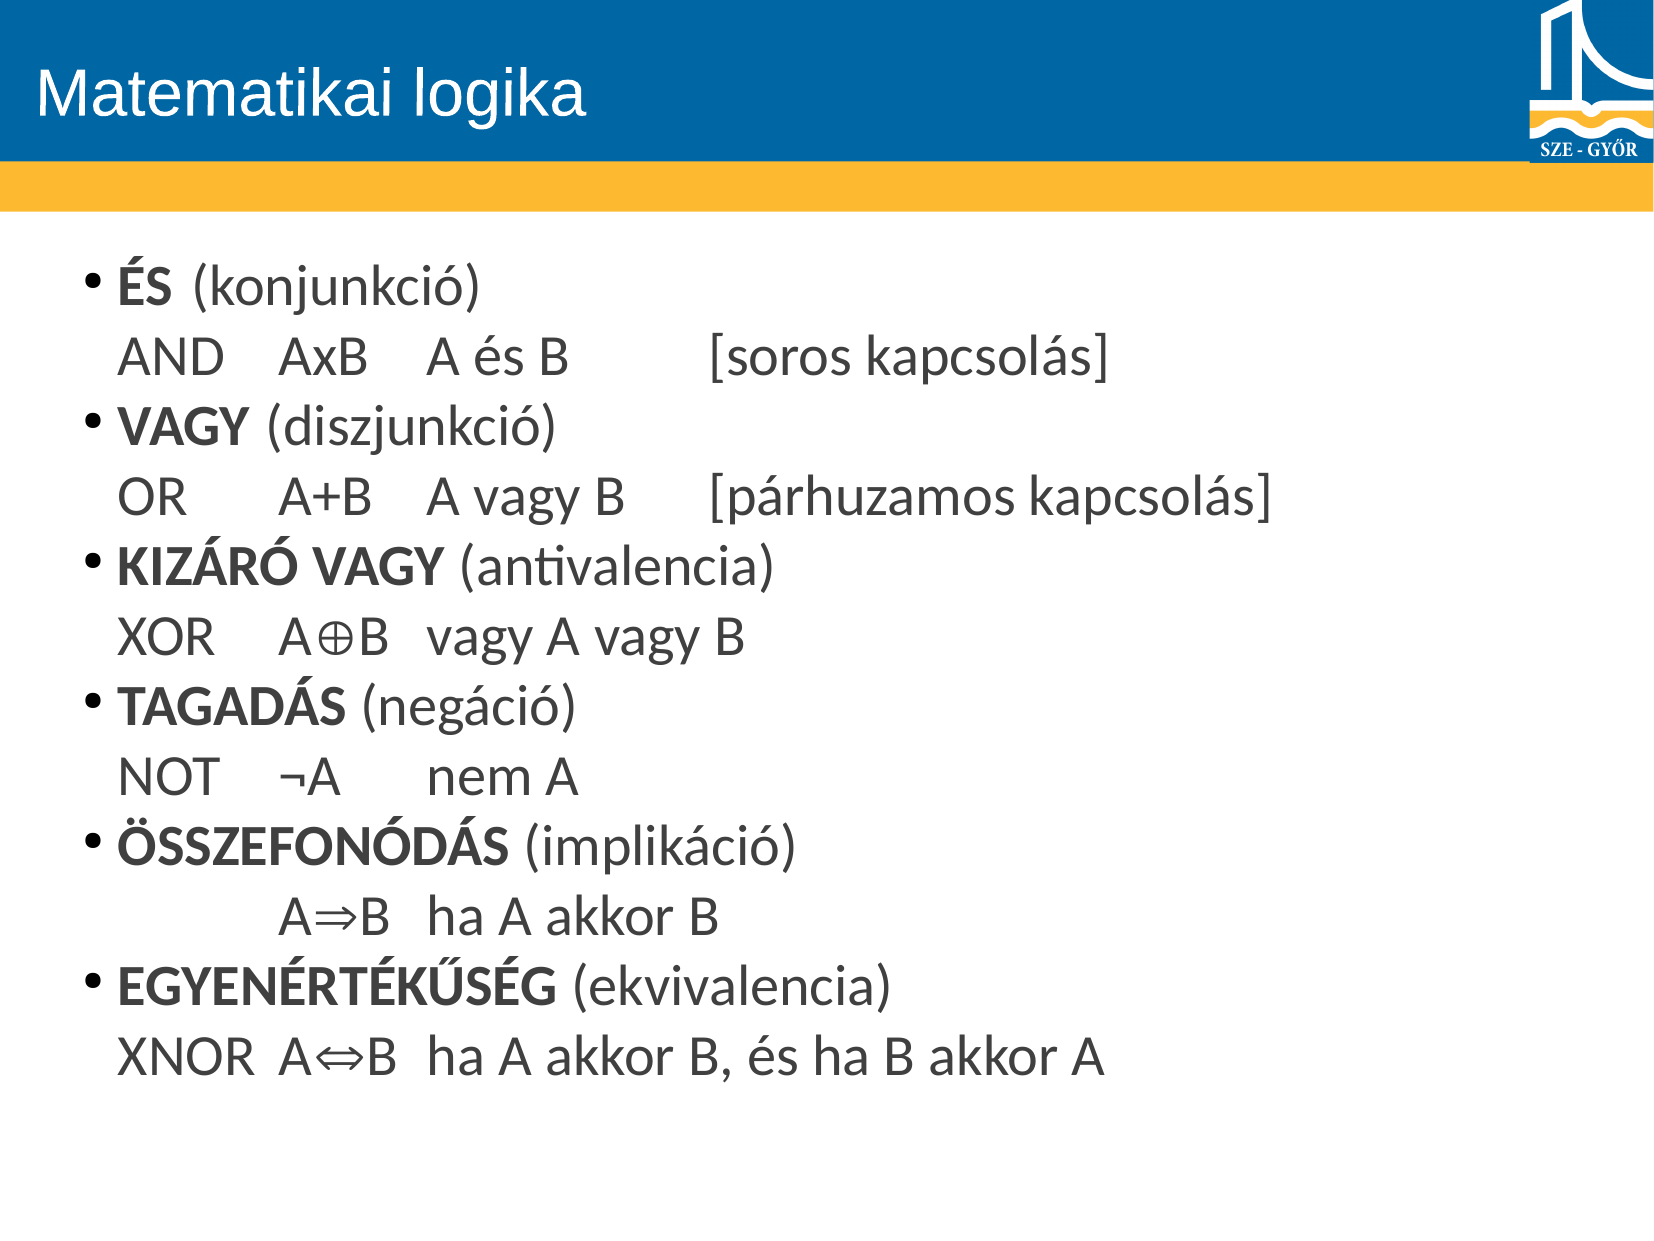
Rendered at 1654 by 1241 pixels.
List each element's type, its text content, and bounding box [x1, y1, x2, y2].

text_box ÉS (konjunkció) AND AxB A és B [soros kapcsolás] VAGY (diszjunkció) OR A+B A vagy B [párhuzamos kapcsolás] KIZÁRÓ VAGY (antivalencia) XOR AB vagy A vagy B TAGADÁS (negáció) NOT ¬A nem A ÖSSZEFONÓDÁS (implikáció) AB ha A akkor B EGYENÉRTÉKŰSÉG (ekvivalencia) XNOR AB ha A akkor B, és ha B akkor A [82, 247, 1571, 1198]
text_box Matematikai logika [34, 48, 1524, 144]
picture [1529, 0, 1654, 163]
